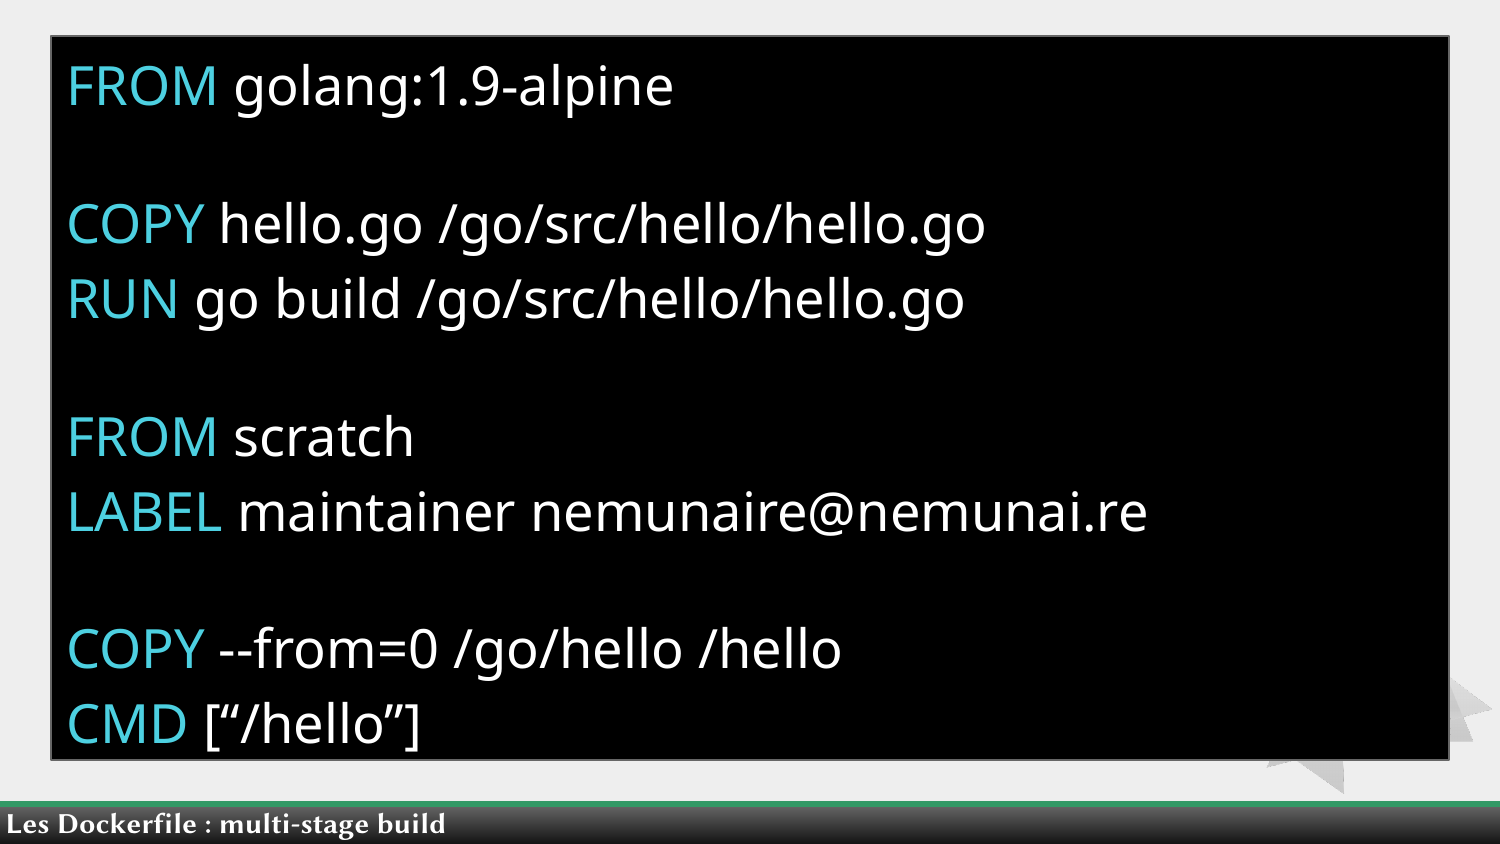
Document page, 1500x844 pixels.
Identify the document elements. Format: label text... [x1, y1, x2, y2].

text_box FROM golang:1.9-alpine COPY hello.go /go/src/hello/hello.go RUN go build /go/src/hello/hello.go FROM scratch LABEL maintainer nemunaire@nemunai.re COPY --from=0 /go/hello /hello CMD [“/hello”] [51, 36, 1449, 761]
title Les Dockerfile : multi-stage build [5, 801, 1075, 844]
picture [1187, 587, 1492, 794]
